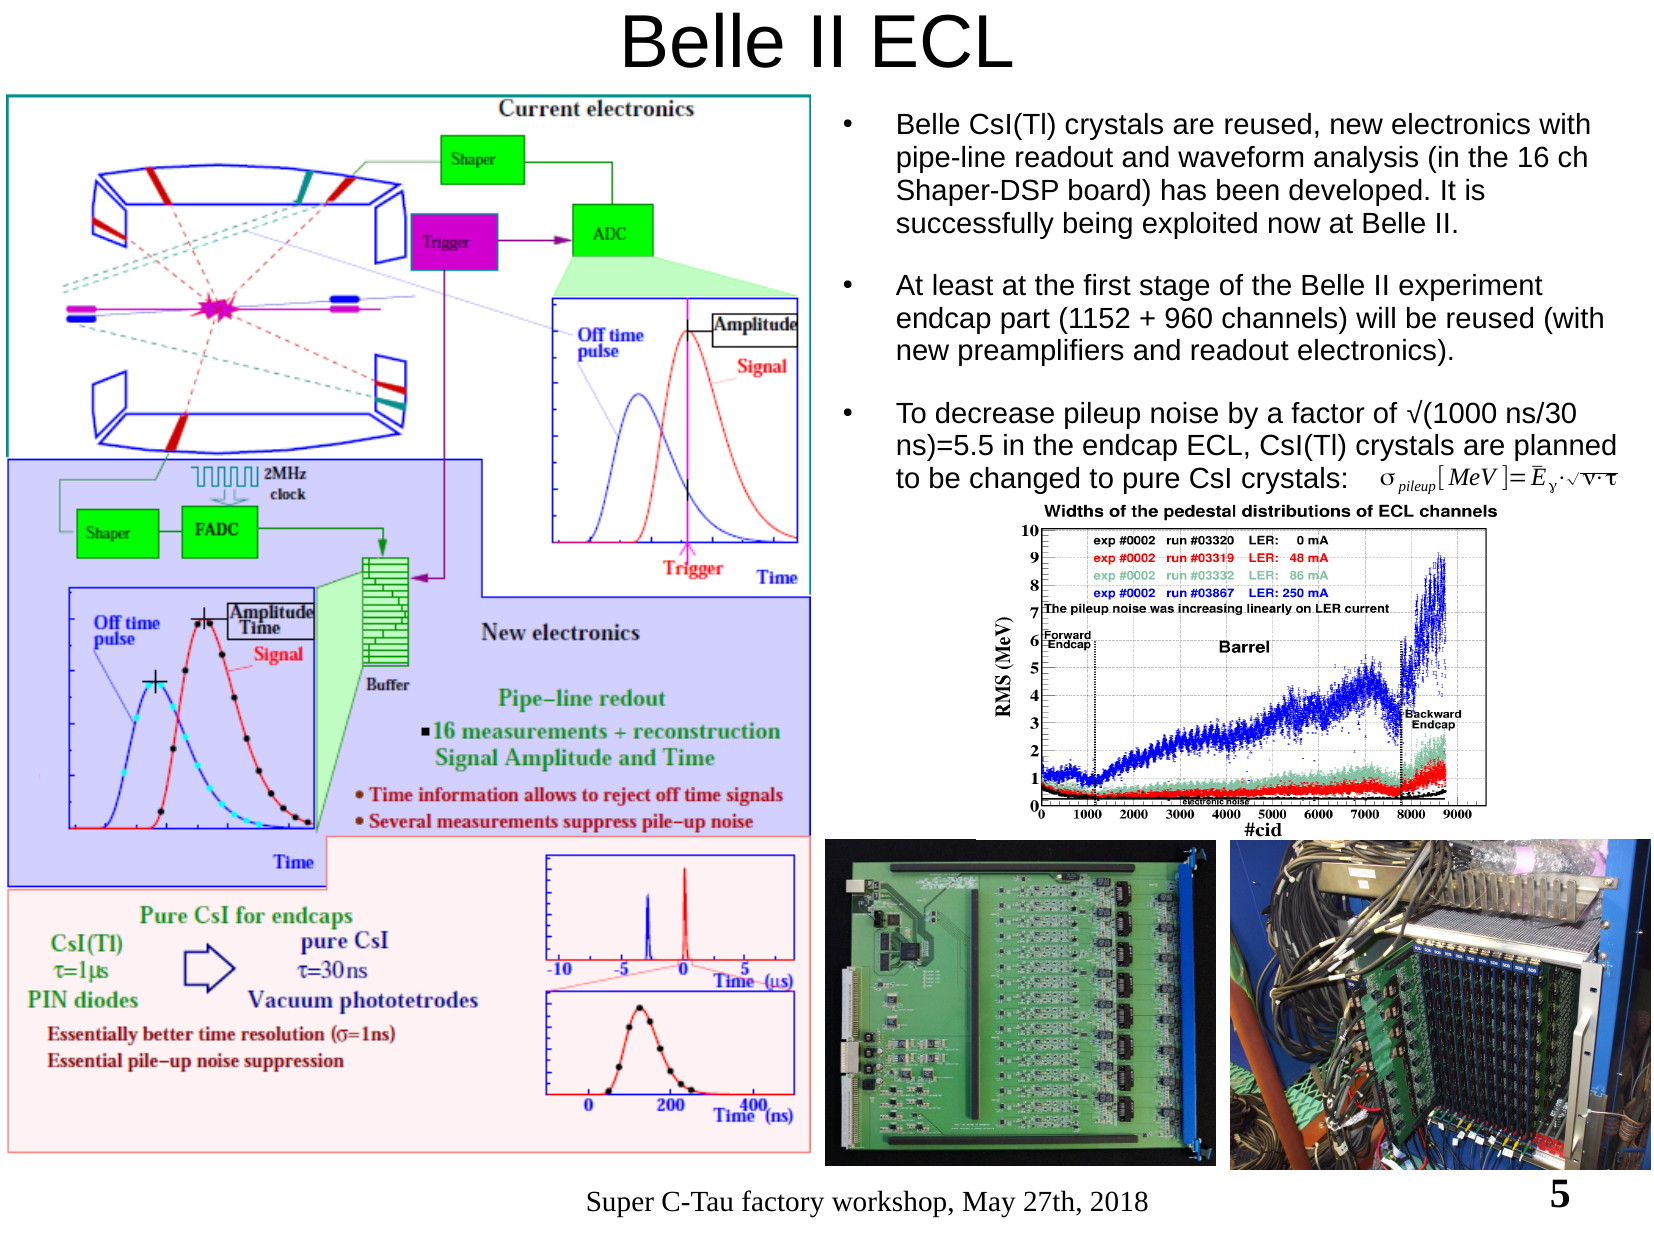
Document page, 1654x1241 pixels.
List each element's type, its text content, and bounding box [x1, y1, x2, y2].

chart [1373, 463, 1621, 496]
title Belle II ECL [405, 0, 1231, 84]
picture [6, 93, 811, 1156]
picture [825, 494, 1651, 1171]
list Belle CsI(Tl) crystals are reused, new electronics with pipe-line readout and waveform analysis (in the 16 ch Shaper-DSP board) has been developed. It is successfully being exploited now at Belle II. At least at the first stage of the Belle II experiment endcap part (1152 + 960 channels) will be reused (with new preamplifiers and readout electronics). To decrease pileup noise by a factor of √(1000 ns/30 ns)=5.5 in the endcap ECL, CsI(Tl) crystals are planned to be changed to pure CsI crystals: [825, 108, 1636, 526]
